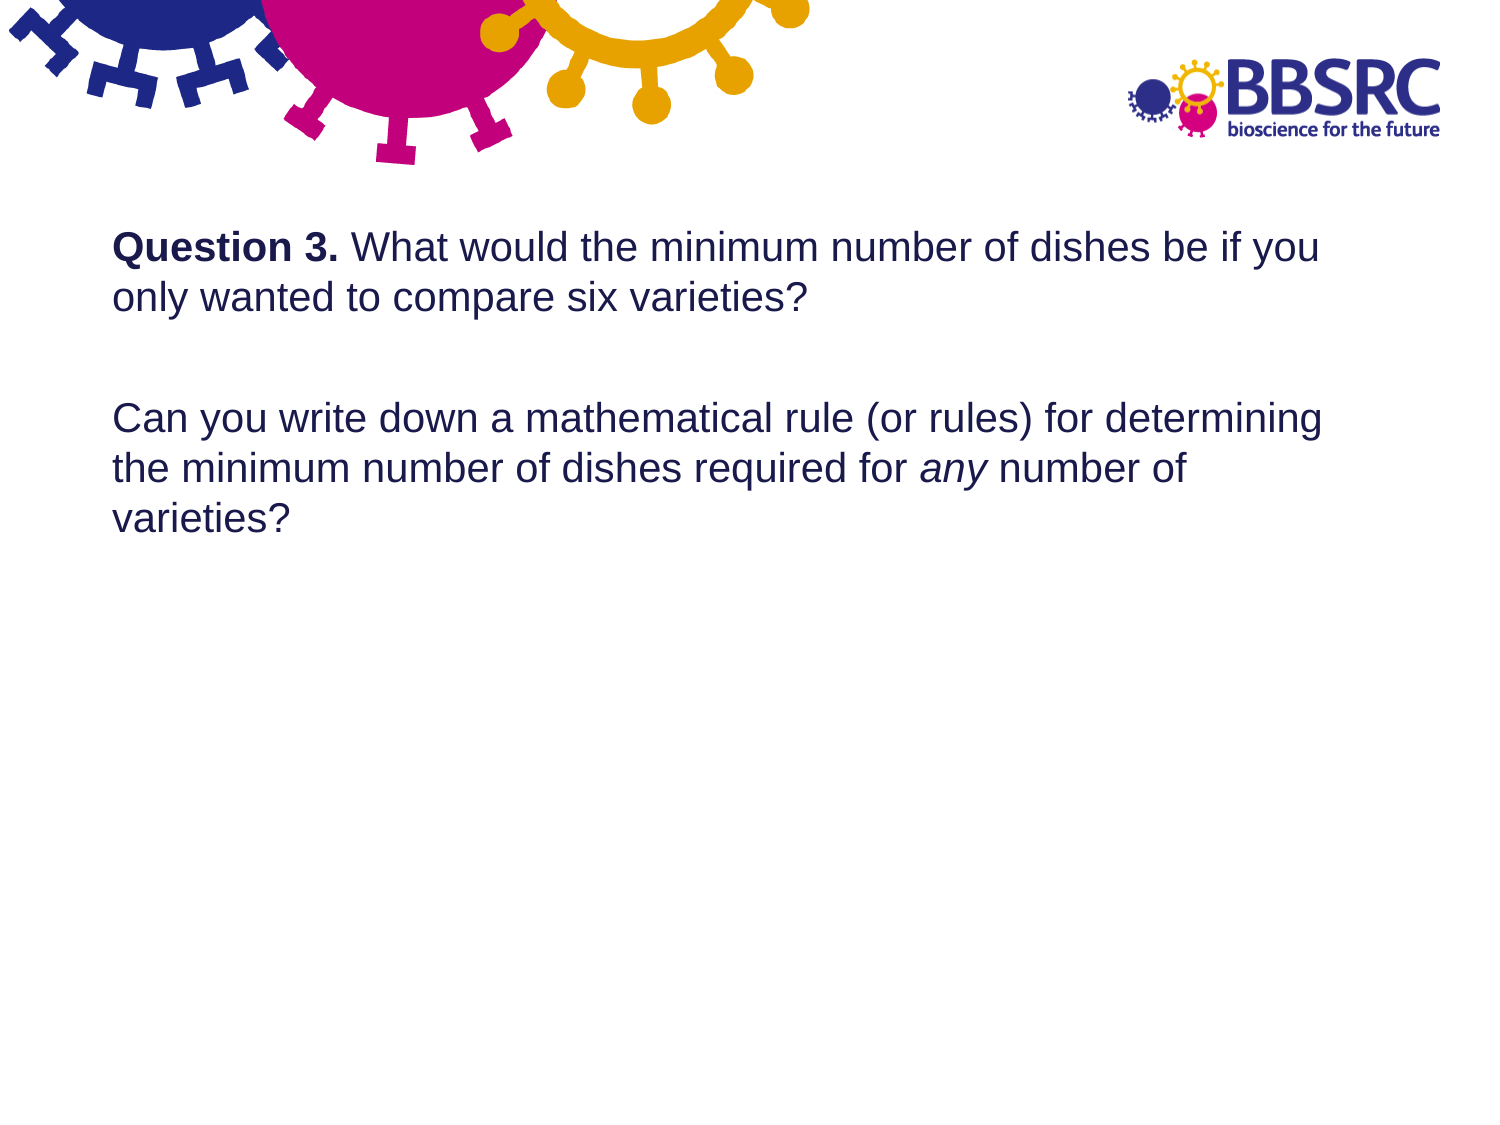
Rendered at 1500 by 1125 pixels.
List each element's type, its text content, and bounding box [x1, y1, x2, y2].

list Question 3. What would the minimum number of dishes be if you only wanted to compare six varieties? Can you write down a mathematical rule (or rules) for determining the minimum number of dishes required for any number of varieties? [112, 219, 1377, 1012]
